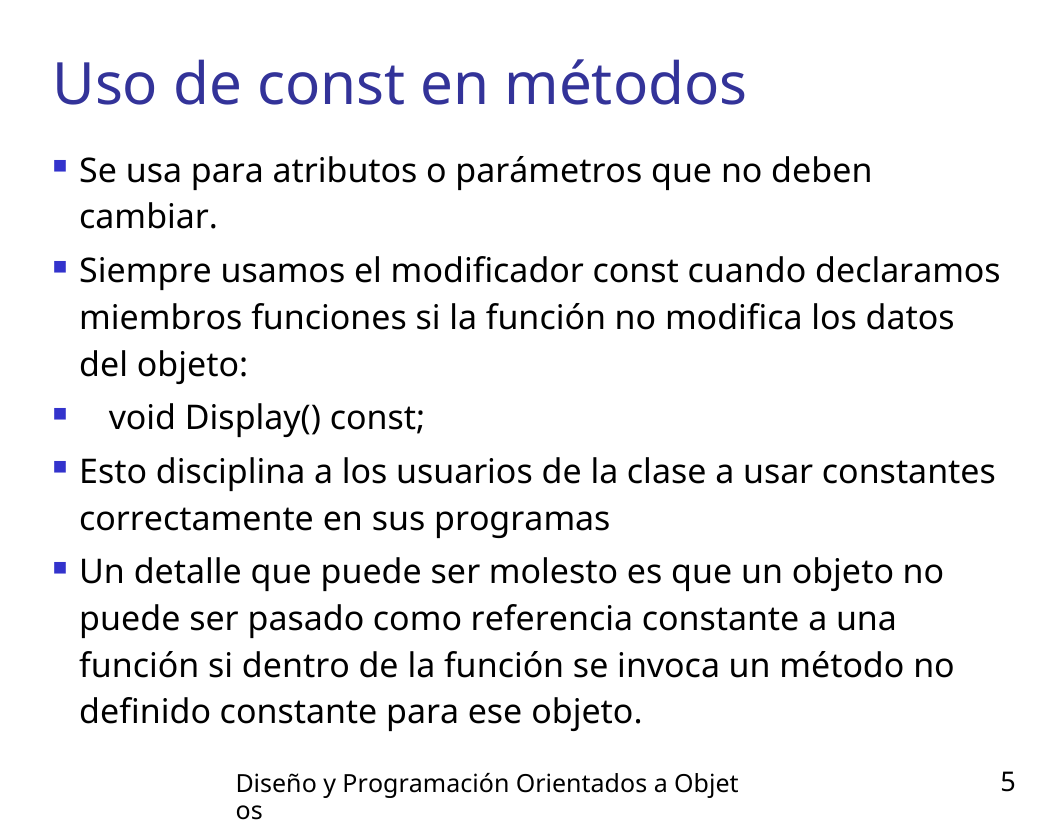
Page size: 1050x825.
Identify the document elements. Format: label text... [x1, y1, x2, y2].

title Uso de const en métodos [37, 4, 1026, 129]
list Se usa para atributos o parámetros que no deben cambiar. Siempre usamos el modificador const cuando declaramos miembros funciones si la función no modifica los datos del objeto: void Display() const; Esto disciplina a los usuarios de la clase a usar constantes correctamente en sus programas Un detalle que puede ser molesto es que un objeto no puede ser pasado como referencia constante a una función si dentro de la función se invoca un método no definido constante para ese objeto. [37, 138, 1023, 751]
